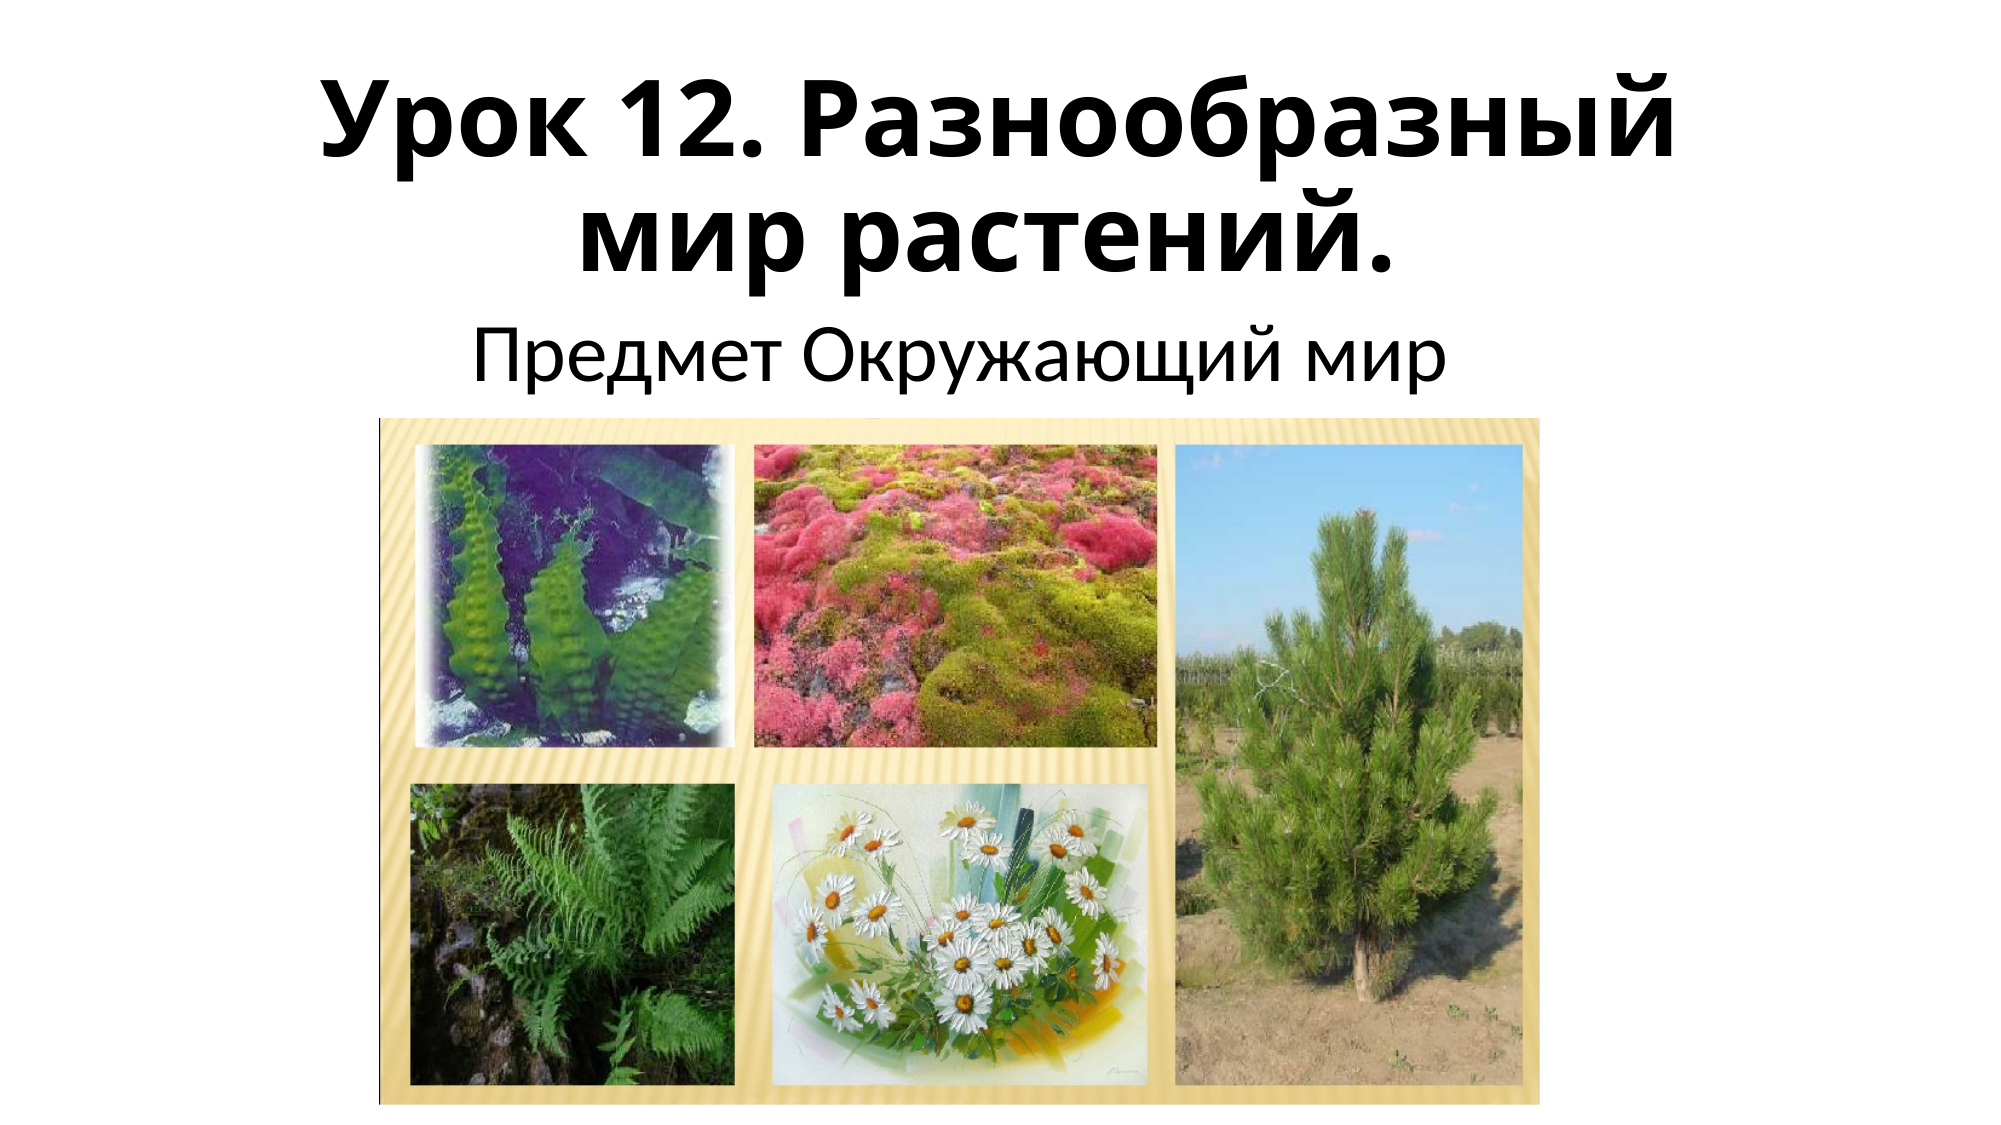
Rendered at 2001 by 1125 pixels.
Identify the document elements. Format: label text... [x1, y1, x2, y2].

title Урок 12. Разнообразный мир растений. [249, 0, 1750, 302]
picture [379, 418, 1541, 1106]
subtitle Предмет Окружающий мир [209, 301, 1710, 432]
